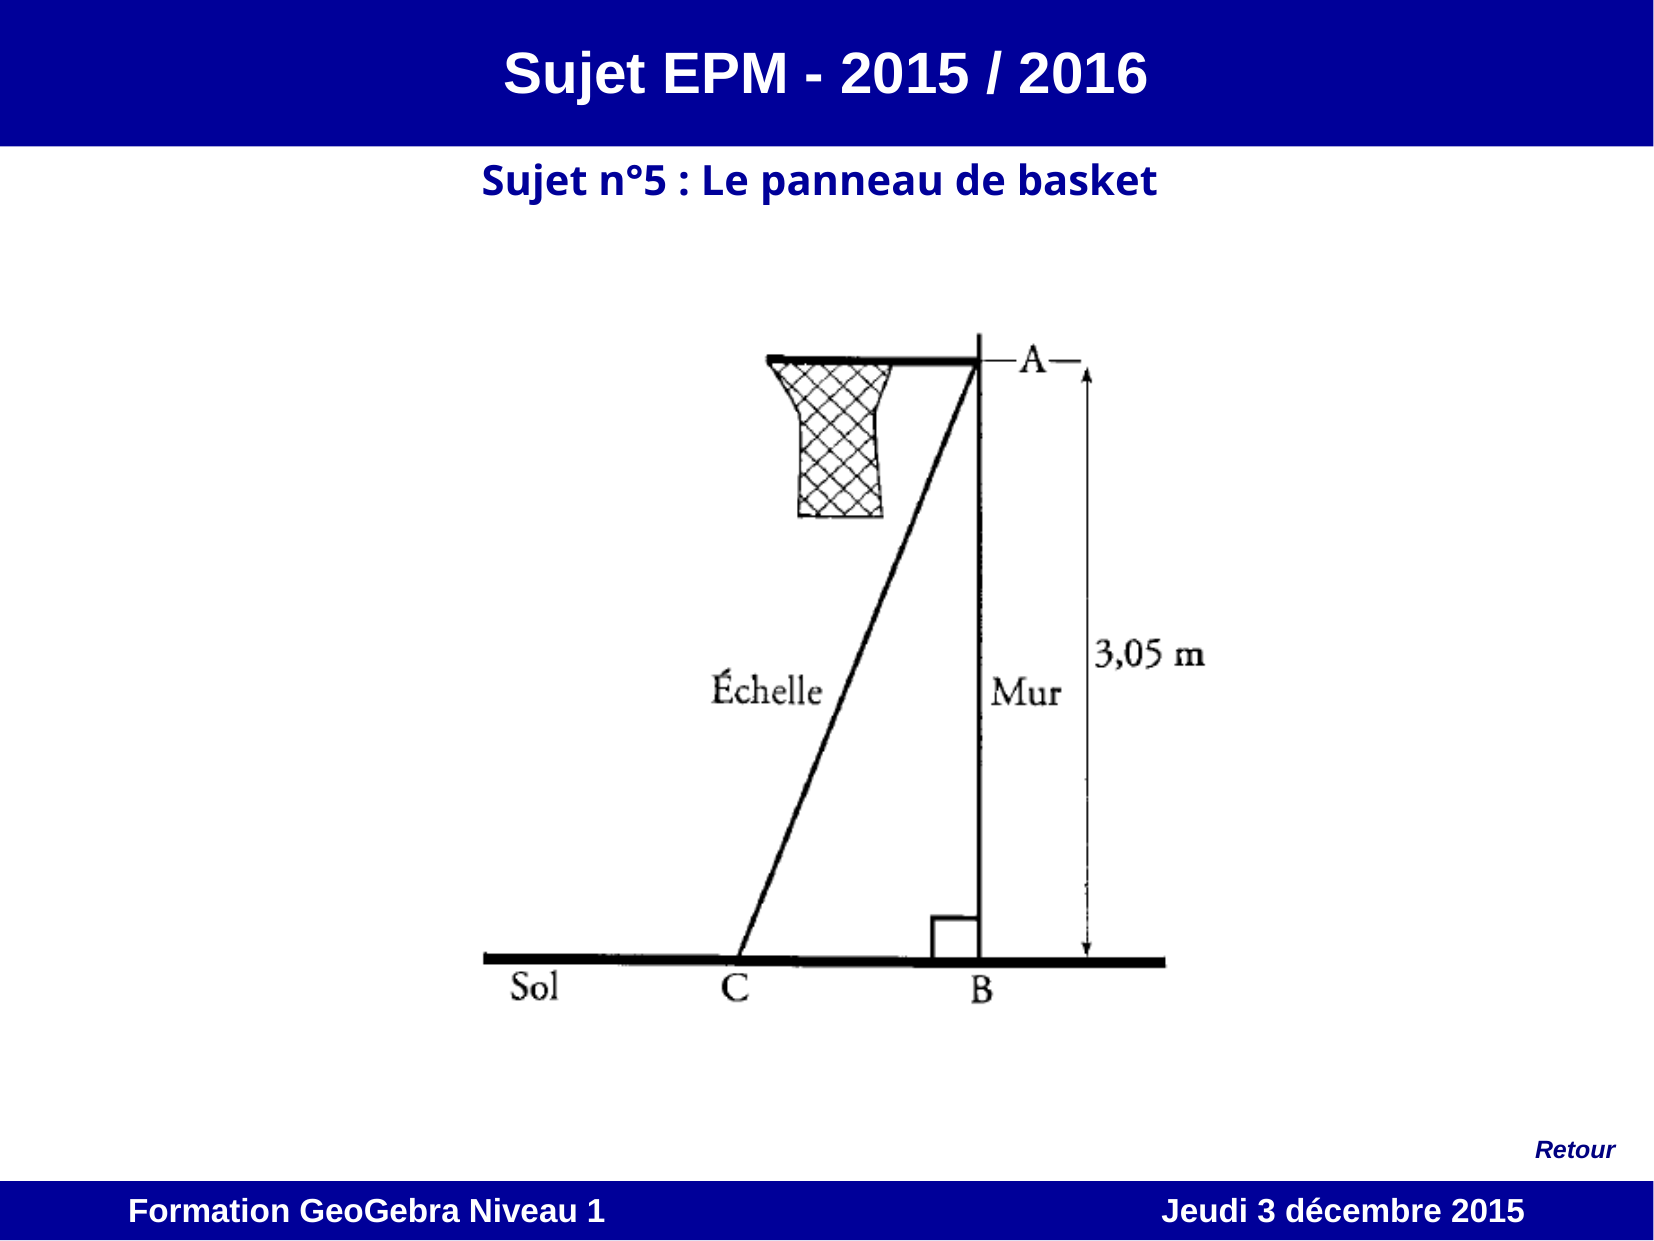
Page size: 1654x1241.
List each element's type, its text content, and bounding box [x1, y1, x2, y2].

subtitle Sujet n°5 : Le panneau de basket [28, 146, 1623, 1181]
text_box Retour [1520, 1128, 1637, 1172]
picture [428, 319, 1234, 1031]
text_box Formation GeoGebra Niveau 1 Jeudi 3 décembre 2015 [0, 1181, 1654, 1241]
title Sujet EPM - 2015 / 2016 [0, 0, 1654, 147]
